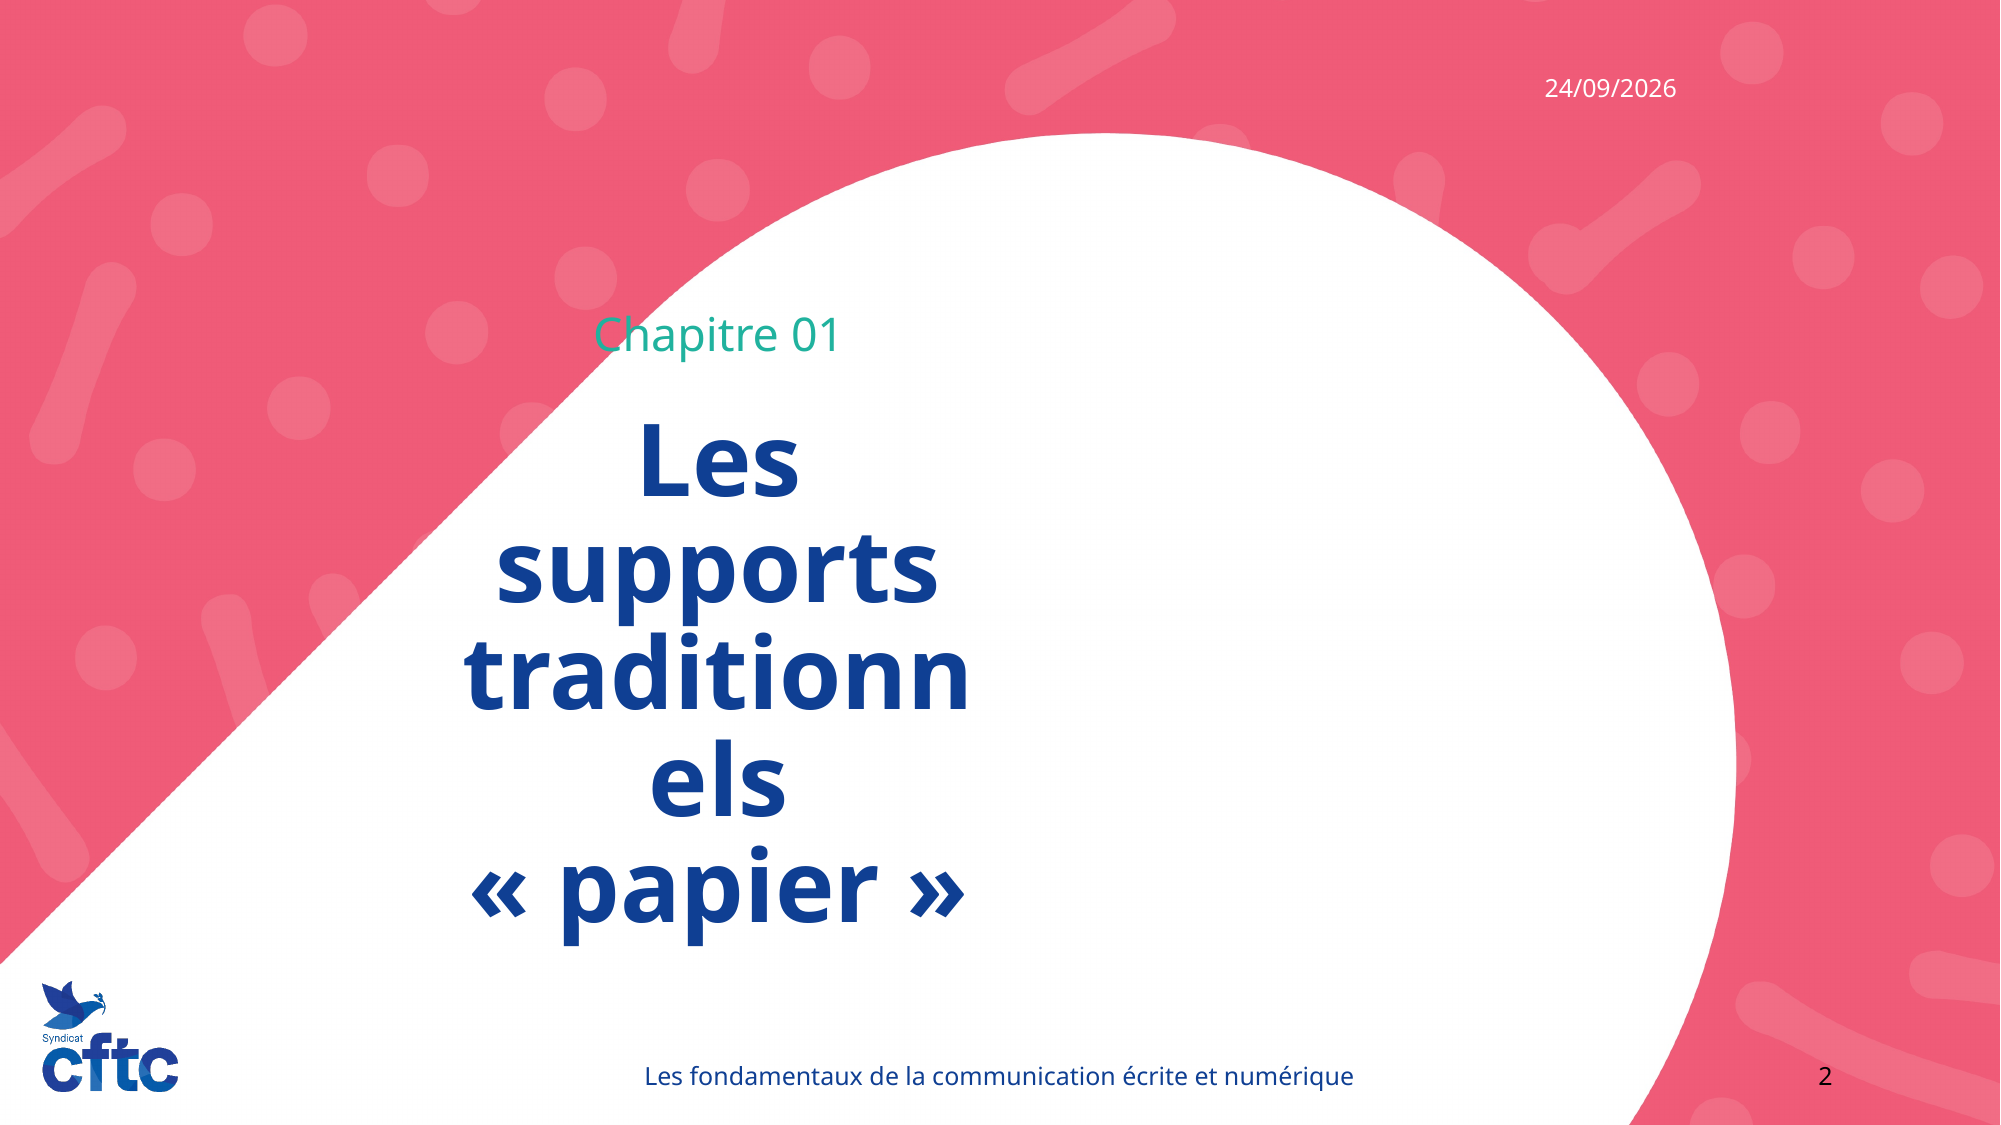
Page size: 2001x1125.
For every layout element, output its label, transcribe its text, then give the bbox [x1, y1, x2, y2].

text_box 08/10/2025 [1529, 65, 1947, 126]
picture [0, 0, 2000, 1125]
text_box Les fondamentaux de la communication écrite et numérique [531, 1060, 1469, 1094]
text_box 8 [1803, 1053, 1940, 1094]
list Chapitre 01 Les supports traditionnels « papier » [446, 310, 991, 954]
